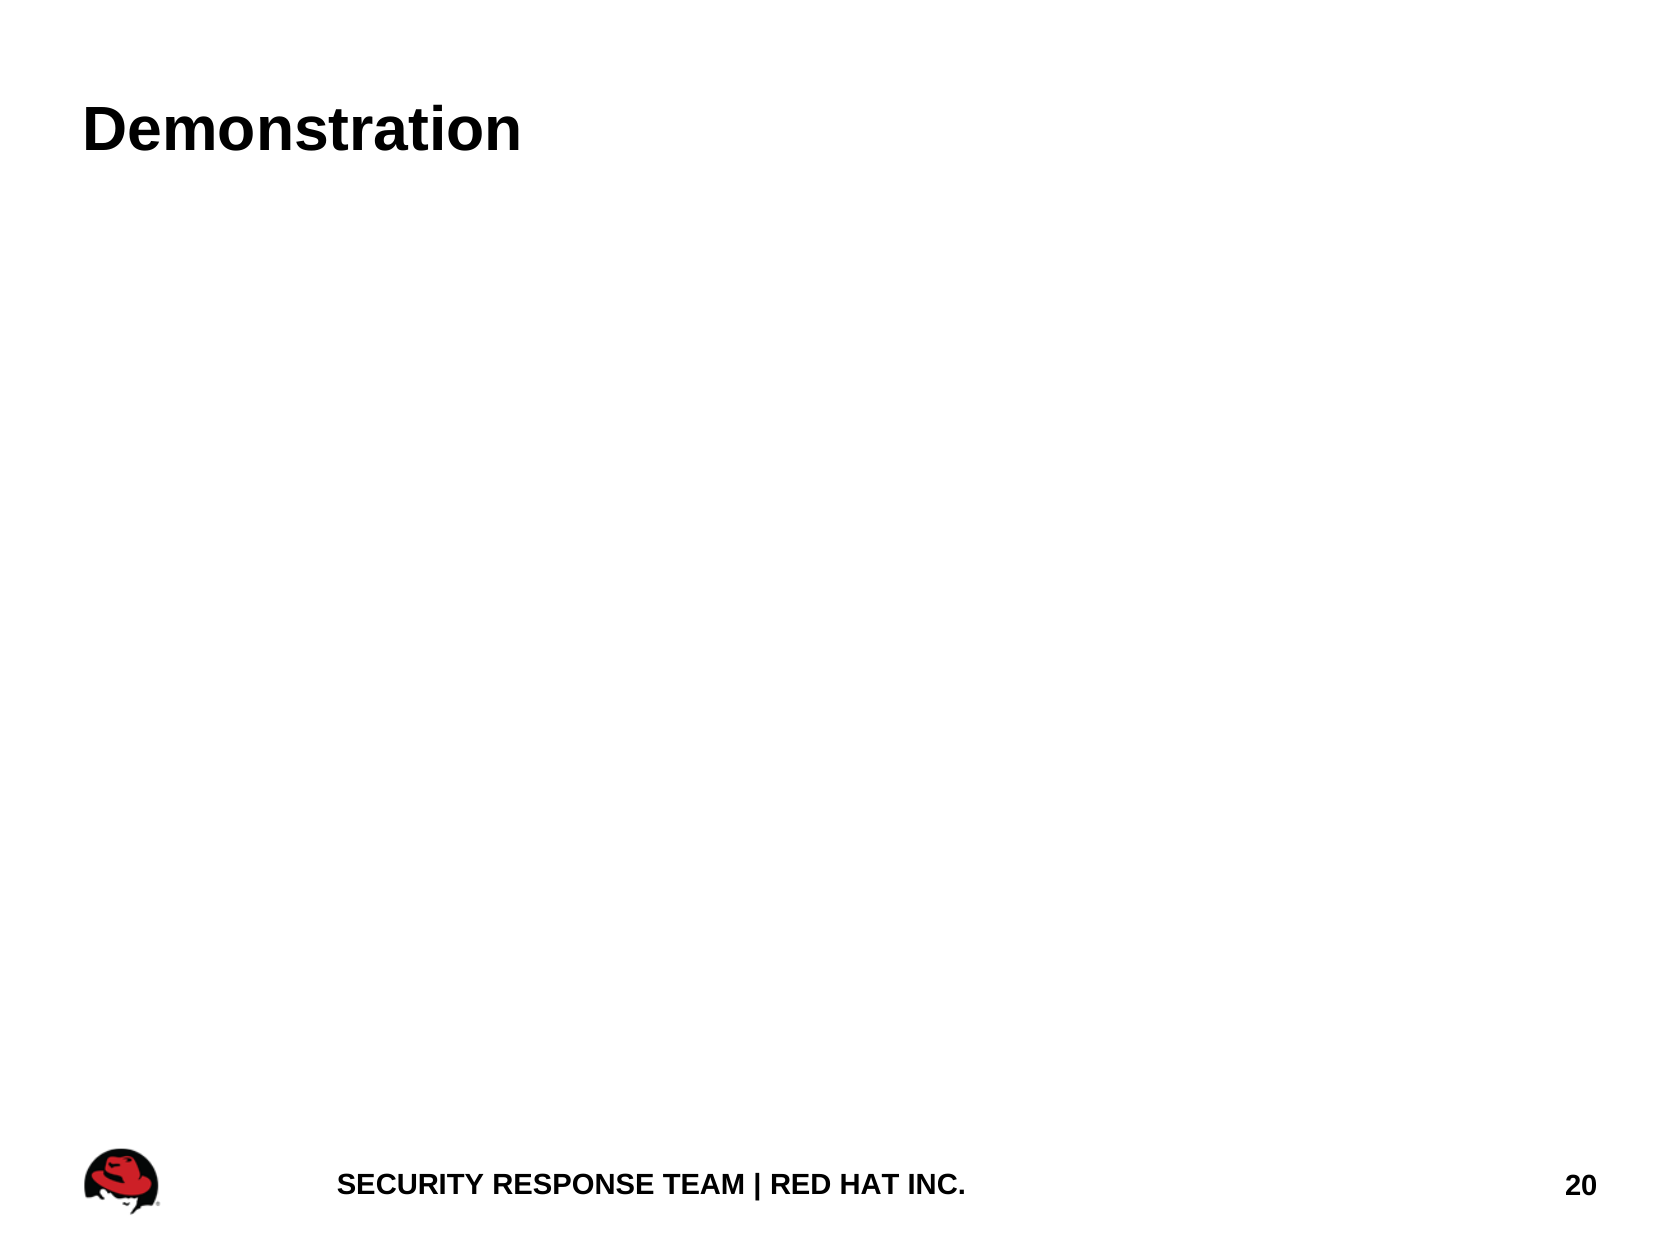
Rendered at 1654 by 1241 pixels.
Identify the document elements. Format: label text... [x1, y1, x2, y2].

picture [83, 1146, 166, 1224]
title Demonstration [82, 37, 1571, 225]
